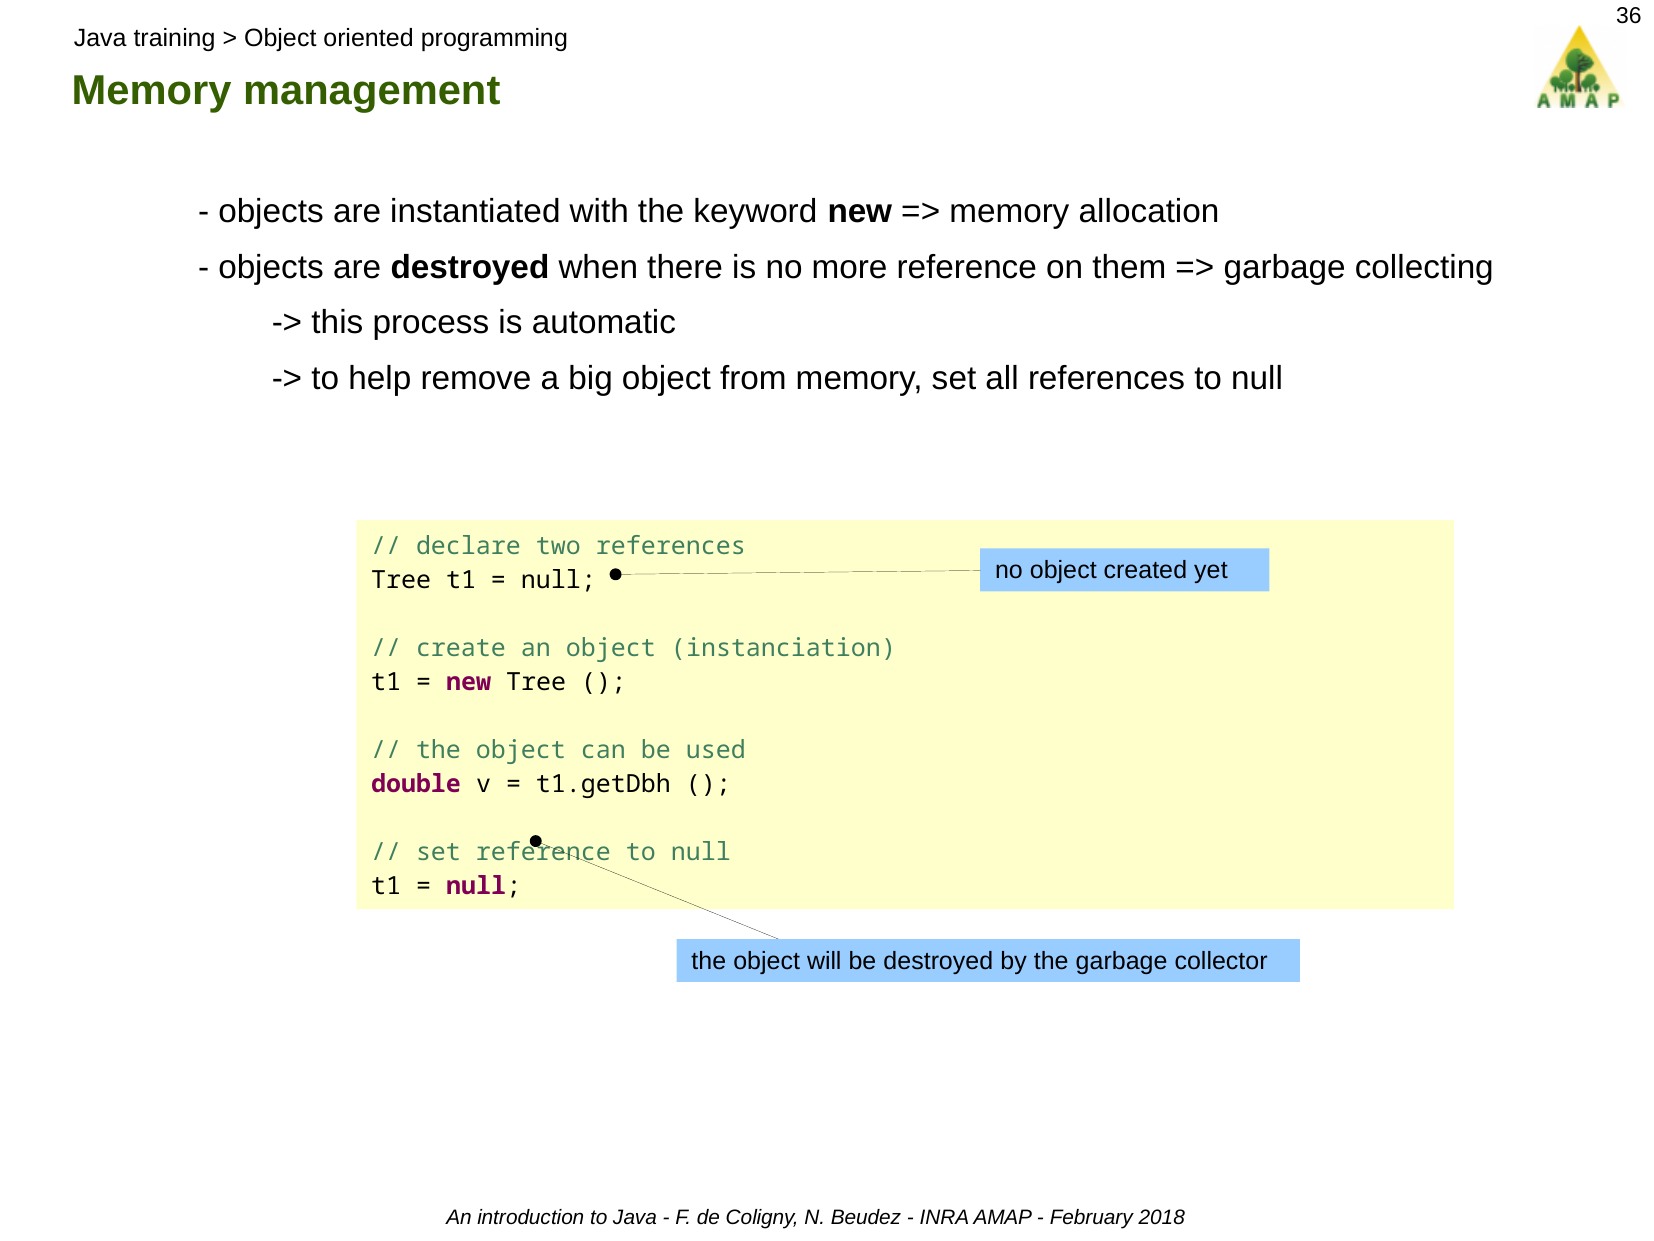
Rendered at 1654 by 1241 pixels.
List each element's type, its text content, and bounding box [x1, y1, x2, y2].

text_box Java training > Object oriented programming [59, 16, 1004, 60]
text_box // declare two references Tree t1 = null; // create an object (instanciation) t1 = new Tree (); // the object can be used double v = t1.getDbh (); // set reference to null t1 = null; [356, 520, 1454, 880]
text_box the object will be destroyed by the garbage collector [676, 939, 1300, 982]
text_box - objects are instantiated with the keyword new => memory allocation - objects are destroyed when there is no more reference on them => garbage collecting -> this process is automatic -> to help remove a big object from memory, set all references to null [183, 166, 1565, 395]
text_box no object created yet [980, 548, 1270, 592]
text_box Memory management [56, 59, 1120, 121]
picture [1533, 25, 1627, 108]
